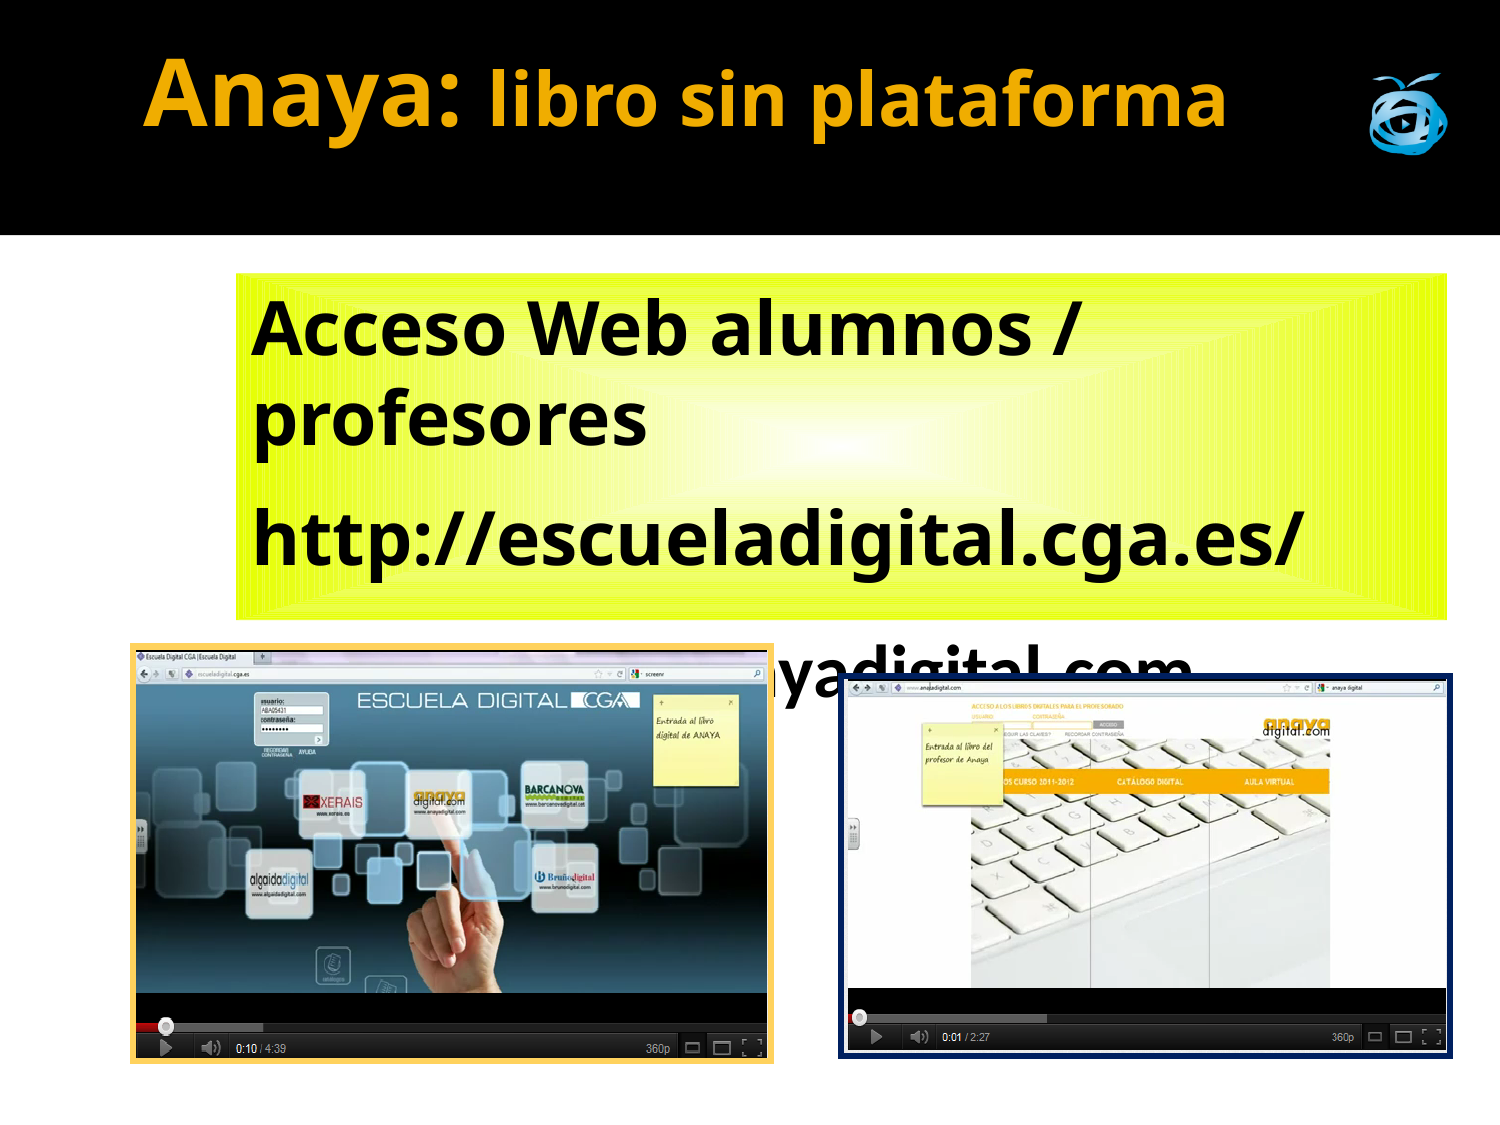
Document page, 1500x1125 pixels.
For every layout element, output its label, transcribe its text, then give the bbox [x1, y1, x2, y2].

picture [844, 679, 1447, 1053]
title Anaya: libro sin plataforma [75, 25, 1300, 231]
picture [135, 649, 768, 1059]
picture [1352, 54, 1459, 173]
list Acceso Web alumnos / profesores http://escueladigital.cga.es/ http://www.anayadigital.com [236, 273, 1447, 621]
